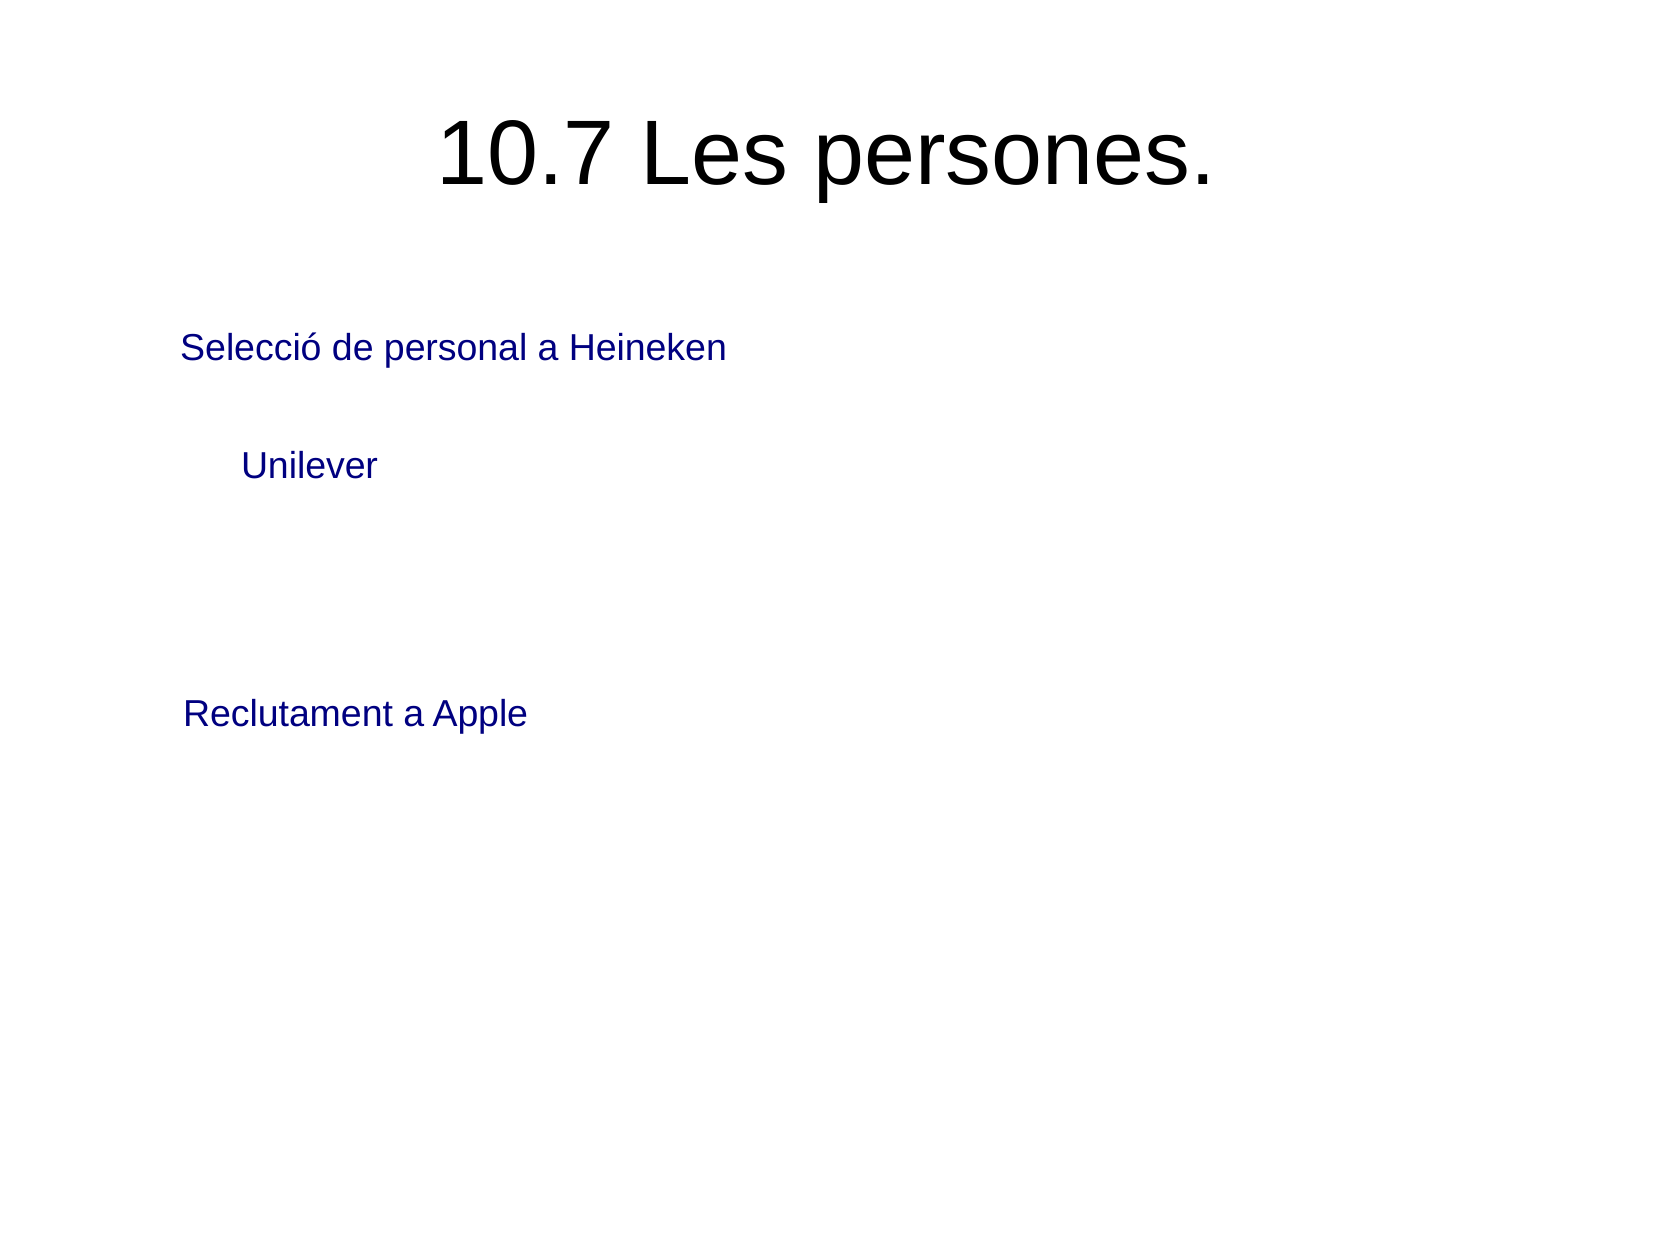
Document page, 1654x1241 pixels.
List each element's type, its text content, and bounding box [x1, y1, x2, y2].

text_box Selecció de personal a Heineken [165, 318, 817, 390]
text_box Reclutament a Apple [168, 685, 591, 757]
title 10.7 Les persones. [82, 49, 1571, 257]
text_box Unilever [226, 437, 402, 508]
